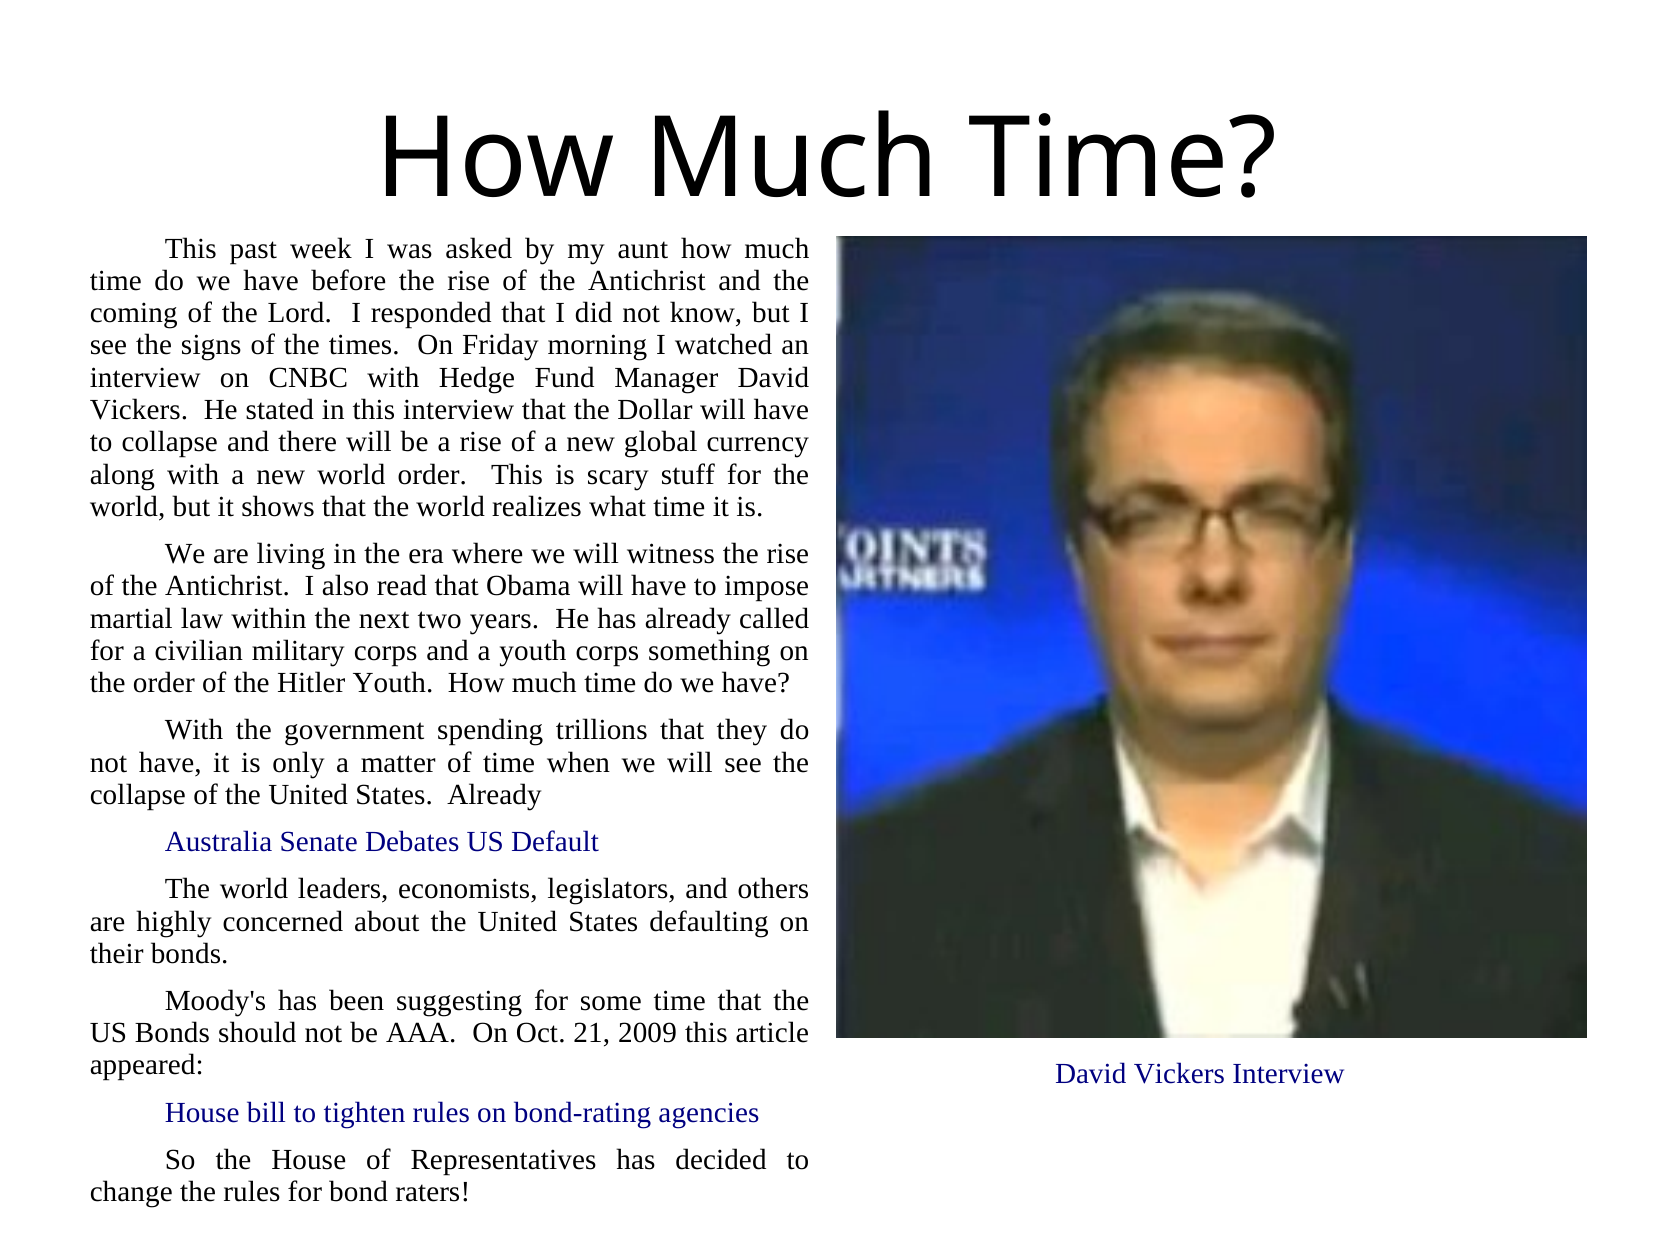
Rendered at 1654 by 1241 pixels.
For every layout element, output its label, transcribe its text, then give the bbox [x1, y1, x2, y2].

text_box David Vickers Interview [825, 1050, 1576, 1098]
text_box This past week I was asked by my aunt how much time do we have before the rise of the Antichrist and the coming of the Lord. I responded that I did not know, but I see the signs of the times. On Friday morning I watched an interview on CNBC with Hedge Fund Manager David Vickers. He stated in this interview that the Dollar will have to collapse and there will be a rise of a new global currency along with a new world order. This is scary stuff for the world, but it shows that the world realizes what time it is. We are living in the era where we will witness the rise of the Antichrist. I also read that Obama will have to impose martial law within the next two years. He has already called for a civilian military corps and a youth corps something on the order of the Hitler Youth. How much time do we have? With the government spending trillions that they do not have, it is only a matter of time when we will see the collapse of the United States. Already Australia Senate Debates US Default The world leaders, economists, legislators, and others are highly concerned about the United States defaulting on their bonds. Moody's has been suggesting for some time that the US Bonds should not be AAA. On Oct. 21, 2009 this article appeared: House bill to tighten rules on bond-rating agencies So the House of Representatives has decided to change the rules for bond raters! [75, 225, 826, 1216]
picture [836, 236, 1587, 1038]
title How Much Time? [82, 49, 1571, 257]
